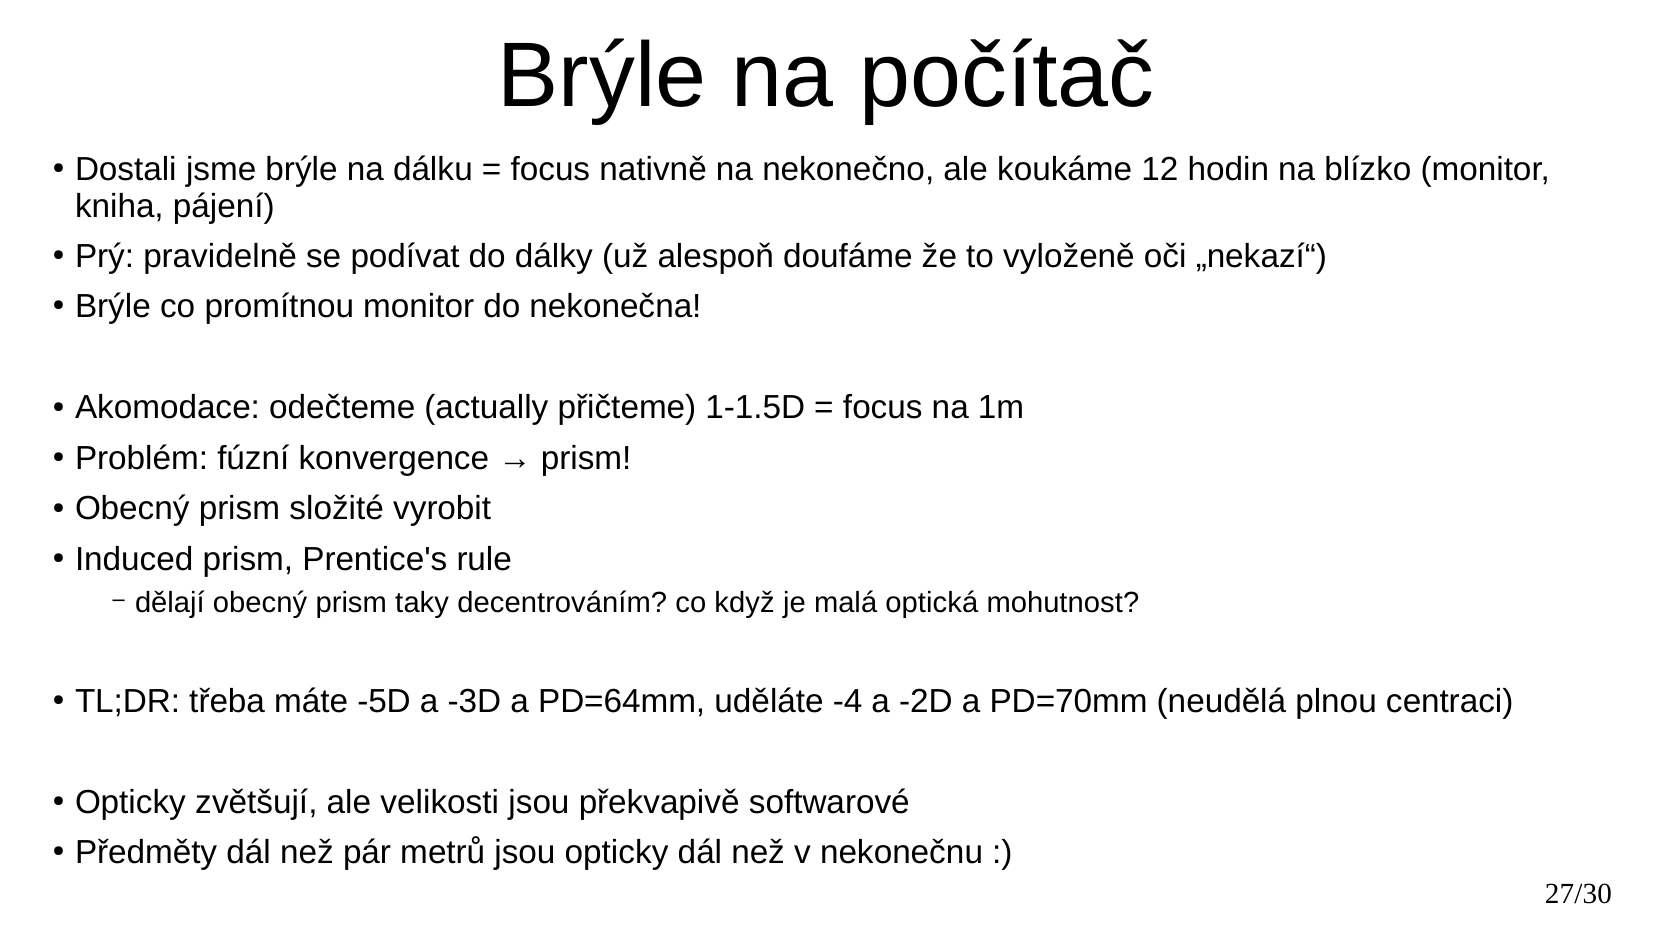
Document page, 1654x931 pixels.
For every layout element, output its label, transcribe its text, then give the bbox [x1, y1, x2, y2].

list Dostali jsme brýle na dálku = focus nativně na nekonečno, ale koukáme 12 hodin na blízko (monitor, kniha, pájení) Prý: pravidelně se podívat do dálky (už alespoň doufáme že to vyloženě oči „nekazí“) Brýle co promítnou monitor do nekonečna! Akomodace: odečteme (actually přičteme) 1-1.5D = focus na 1m Problém: fúzní konvergence → prism! Obecný prism složité vyrobit Induced prism, Prentice's rule dělají obecný prism taky decentrováním? co když je malá optická mohutnost? TL;DR: třeba máte -5D a -3D a PD=64mm, uděláte -4 a -2D a PD=70mm (neudělá plnou centraci) Opticky zvětšují, ale velikosti jsou překvapivě softwarové Předměty dál než pár metrů jsou opticky dál než v nekonečnu :) [37, 150, 1613, 901]
title Brýle na počítač [82, 23, 1571, 127]
